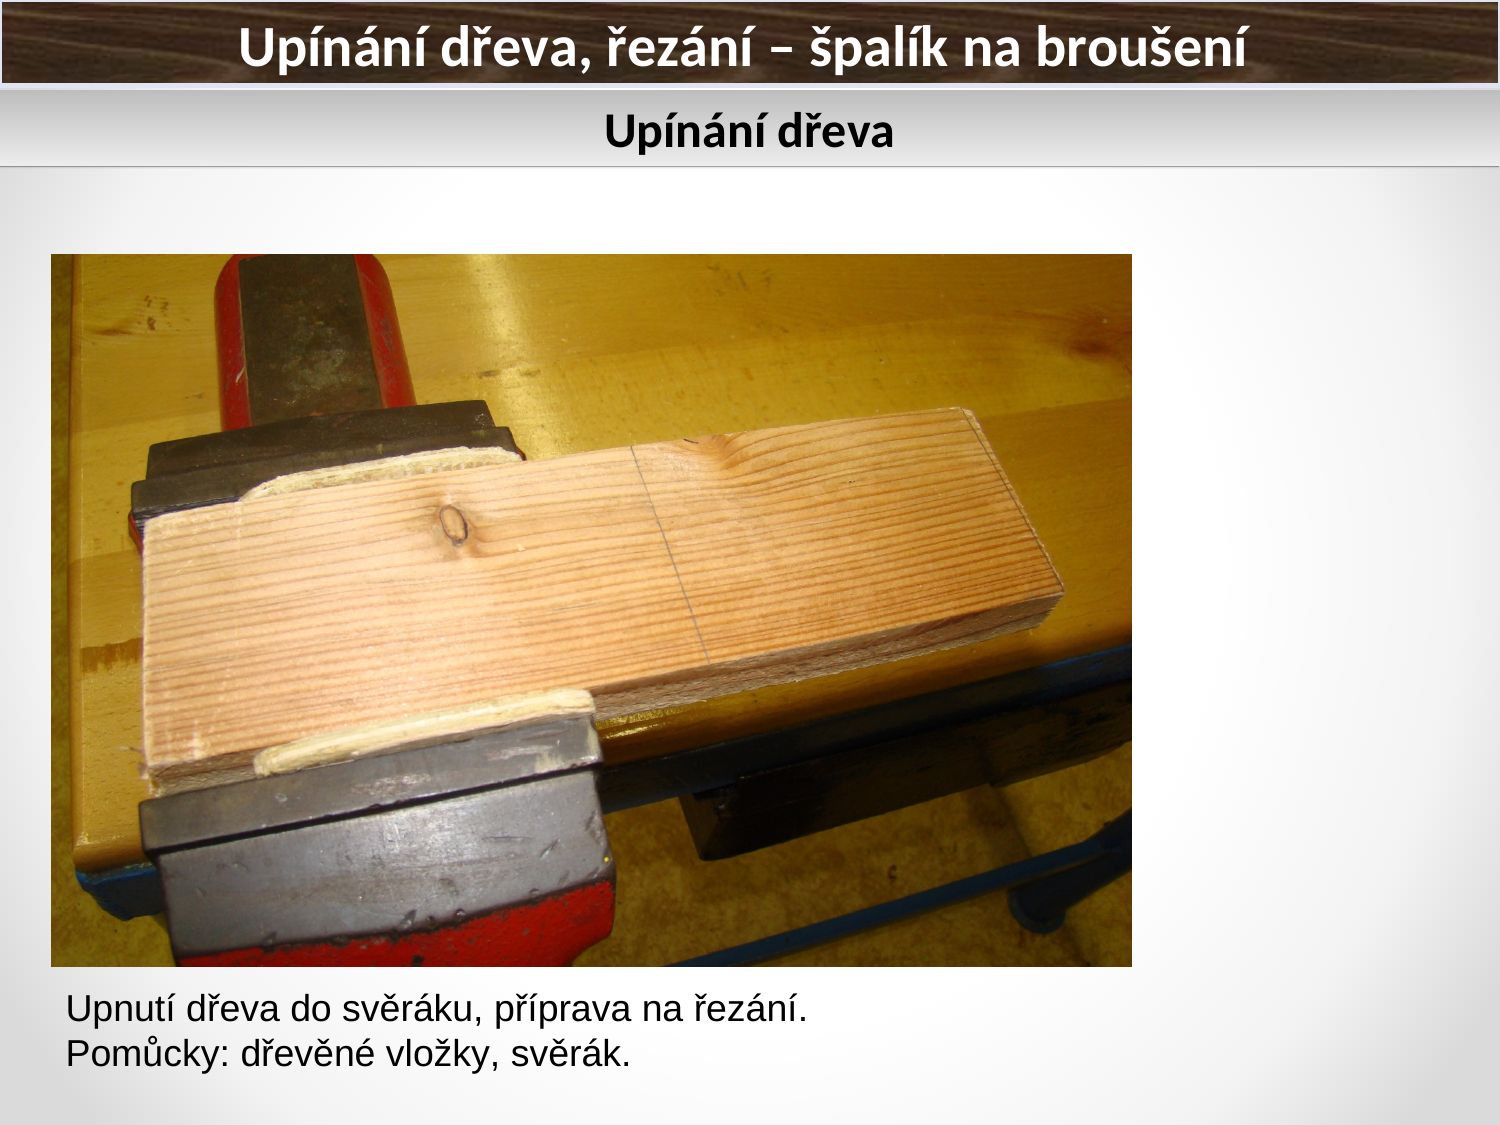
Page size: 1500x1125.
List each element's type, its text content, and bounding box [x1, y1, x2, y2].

picture [0, 166, 1500, 1125]
text_box Upínání dřeva, řezání – špalík na broušení [0, 0, 1500, 86]
text_box Upnutí dřeva do svěráku, příprava na řezání. Pomůcky: dřevěné vložky, svěrák. [50, 976, 1185, 1082]
picture [0, 86, 1500, 90]
text_box Upínání dřeva [0, 90, 1500, 166]
